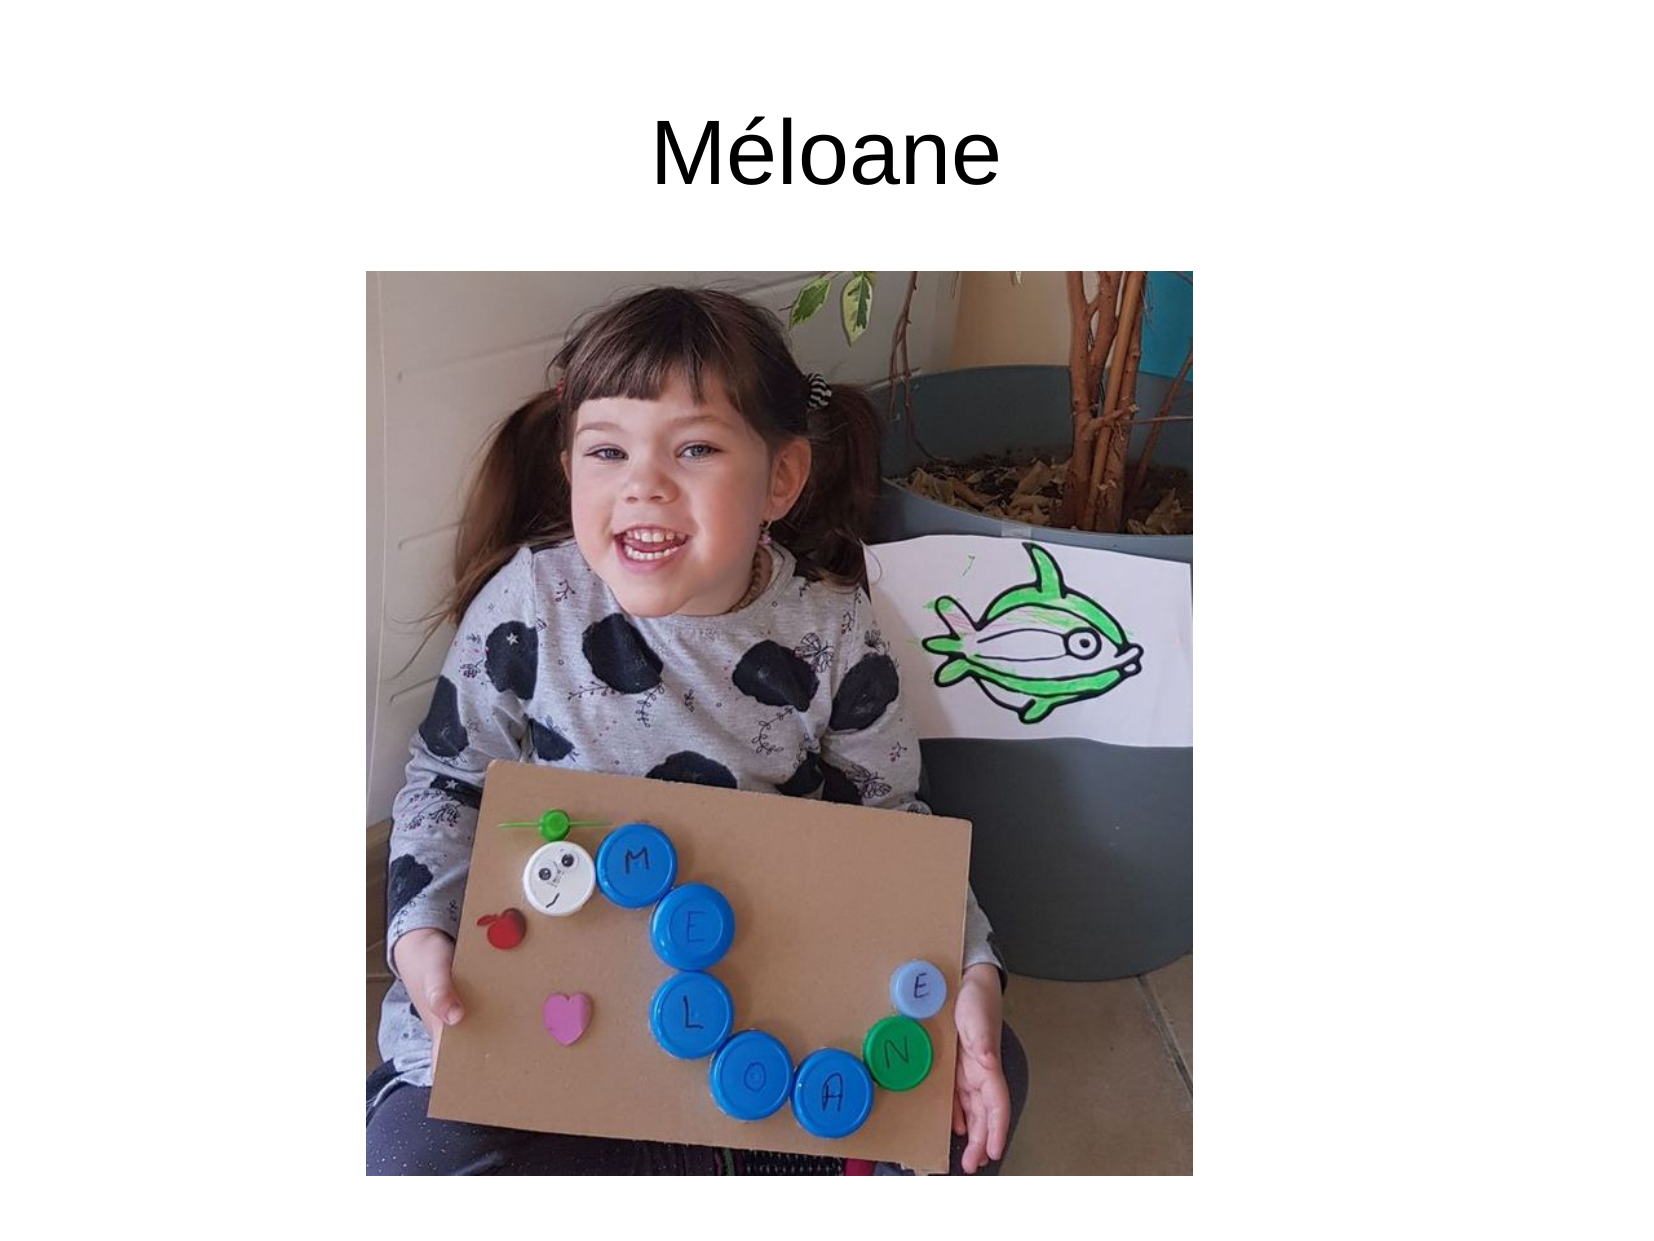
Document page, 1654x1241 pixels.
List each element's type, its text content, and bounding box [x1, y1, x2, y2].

title Méloane [82, 49, 1571, 257]
picture [366, 271, 1193, 1176]
